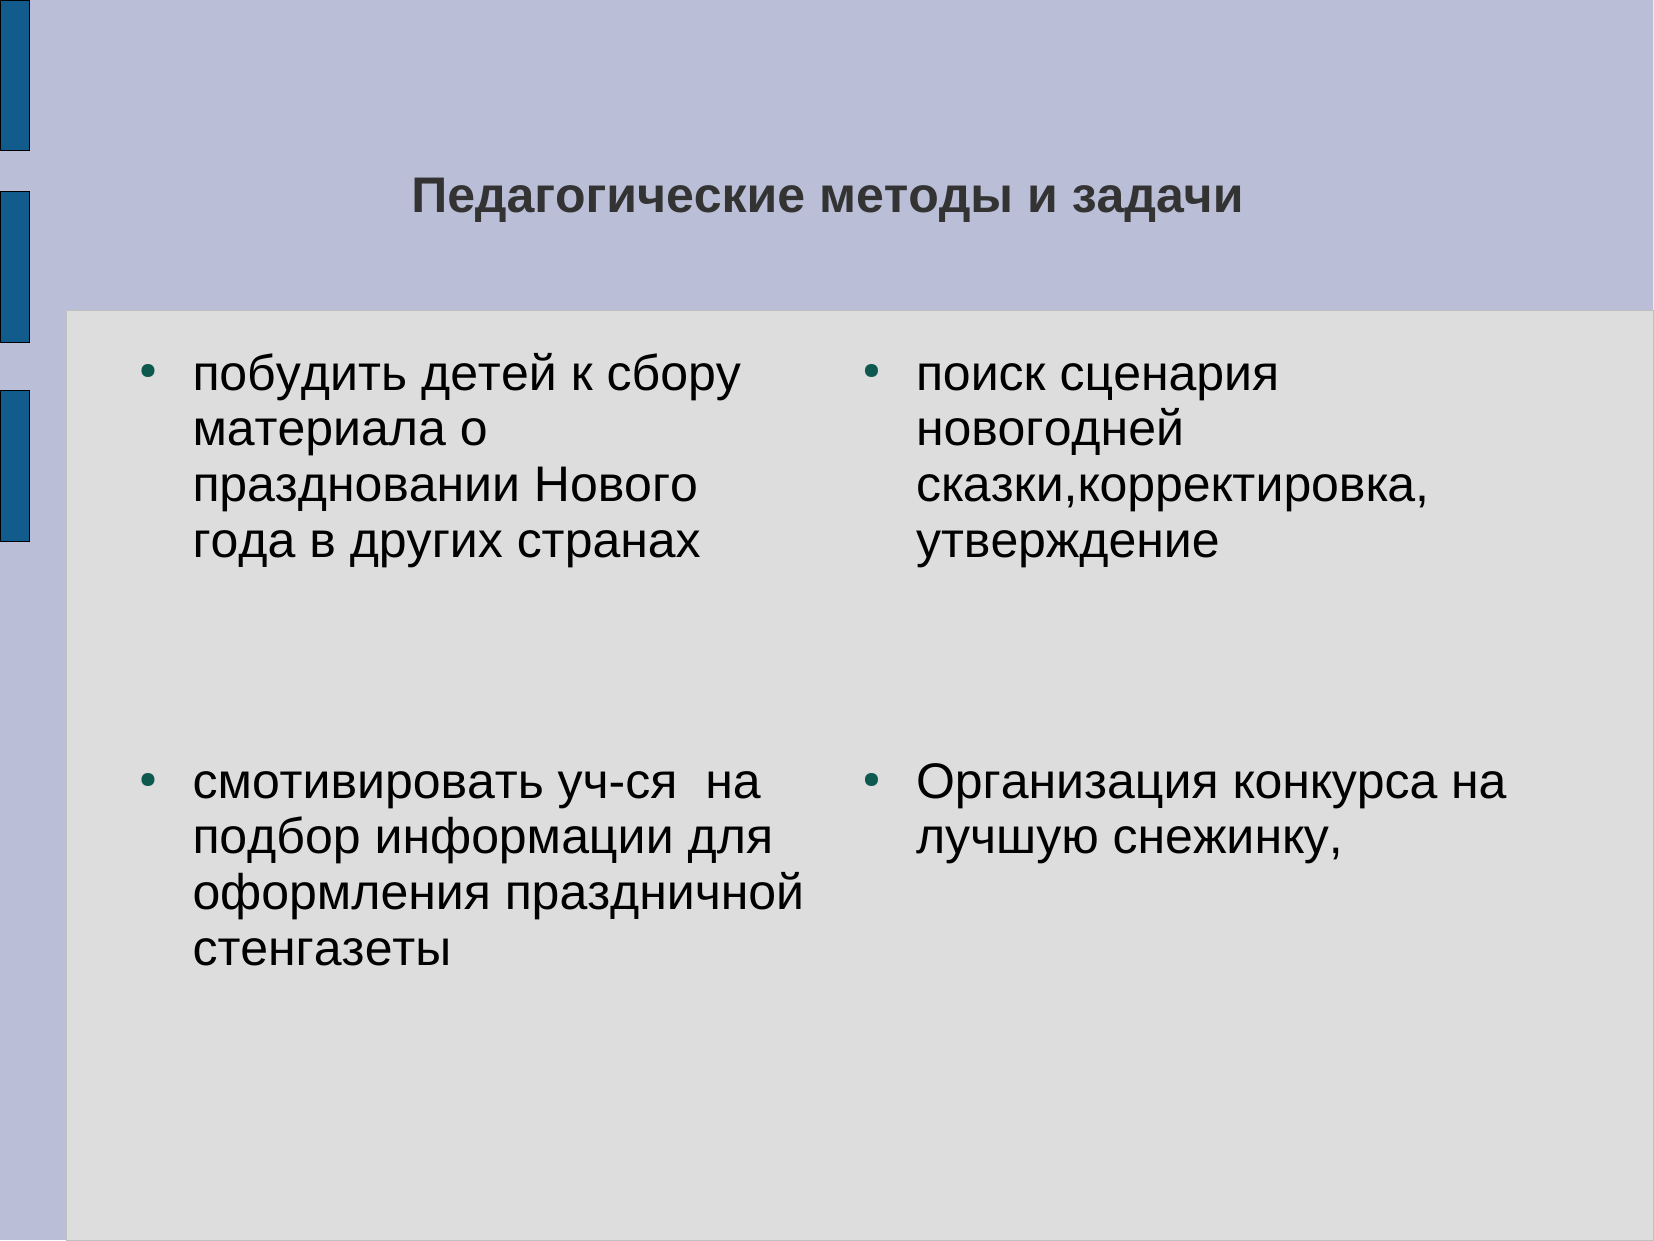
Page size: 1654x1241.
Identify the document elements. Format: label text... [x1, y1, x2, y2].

list побудить детей к сбору материала о праздновании Нового года в других странах [121, 344, 811, 718]
list смотивировать уч-ся на подбор информации для оформления праздничной стенгазеты [121, 752, 811, 1126]
list поиск сценария новогодней сказки,корректировка, утверждение [845, 344, 1535, 718]
title Педагогические методы и задачи [121, 91, 1534, 299]
list Организация конкурса на лучшую снежинку, [845, 752, 1535, 1126]
